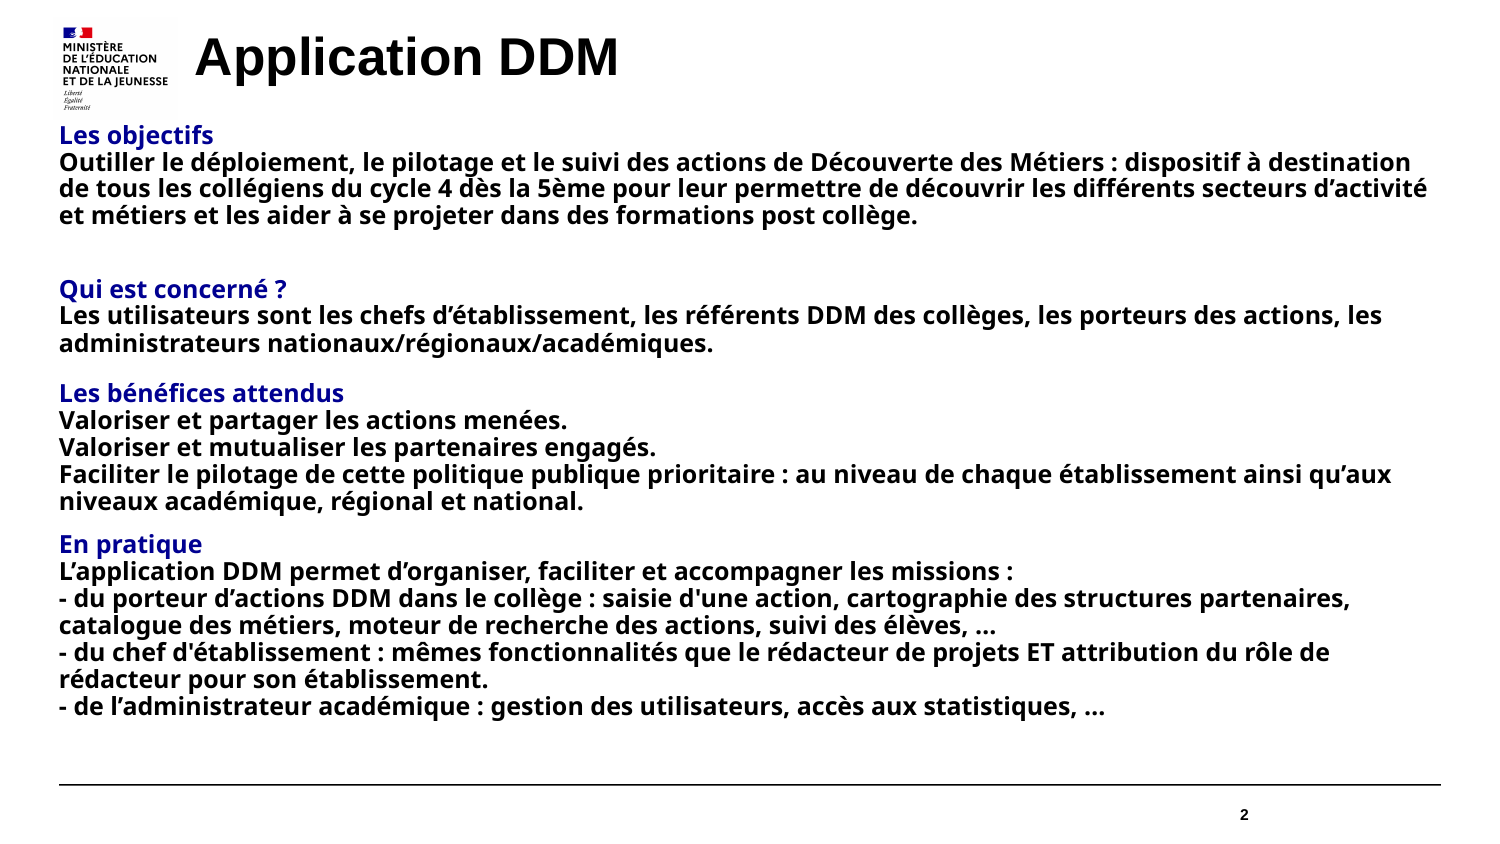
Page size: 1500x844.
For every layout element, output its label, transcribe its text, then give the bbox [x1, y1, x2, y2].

text_box Qui est concerné ? Les utilisateurs sont les chefs d’établissement, les référents DDM des collèges, les porteurs des actions, les administrateurs nationaux/régionaux/académiques. [58, 276, 1441, 380]
slide_number <numéro> [1027, 784, 1249, 844]
text_box Application DDM [194, 29, 1400, 148]
text_box En pratique L’application DDM permet d’organiser, faciliter et accompagner les missions : - du porteur d’actions DDM dans le collège : saisie d'une action, cartographie des structures partenaires, catalogue des métiers, moteur de recherche des actions, suivi des élèves, … - du chef d'établissement : mêmes fonctionnalités que le rédacteur de projets ET attribution du rôle de rédacteur pour son établissement. - de l’administrateur académique : gestion des utilisateurs, accès aux statistiques, … [58, 532, 1441, 748]
text_box Les bénéfices attendus Valoriser et partager les actions menées. Valoriser et mutualiser les partenaires engagés. Faciliter le pilotage de cette politique publique prioritaire : au niveau de chaque établissement ainsi qu’aux niveaux académique, régional et national. [58, 380, 1441, 526]
picture [53, 17, 178, 120]
title Les objectifs Outiller le déploiement, le pilotage et le suivi des actions de Découverte des Métiers : dispositif à destination de tous les collégiens du cycle 4 dès la 5ème pour leur permettre de découvrir les différents secteurs d’activité et métiers et les aider à se projeter dans des formations post collège. [59, 122, 1441, 256]
